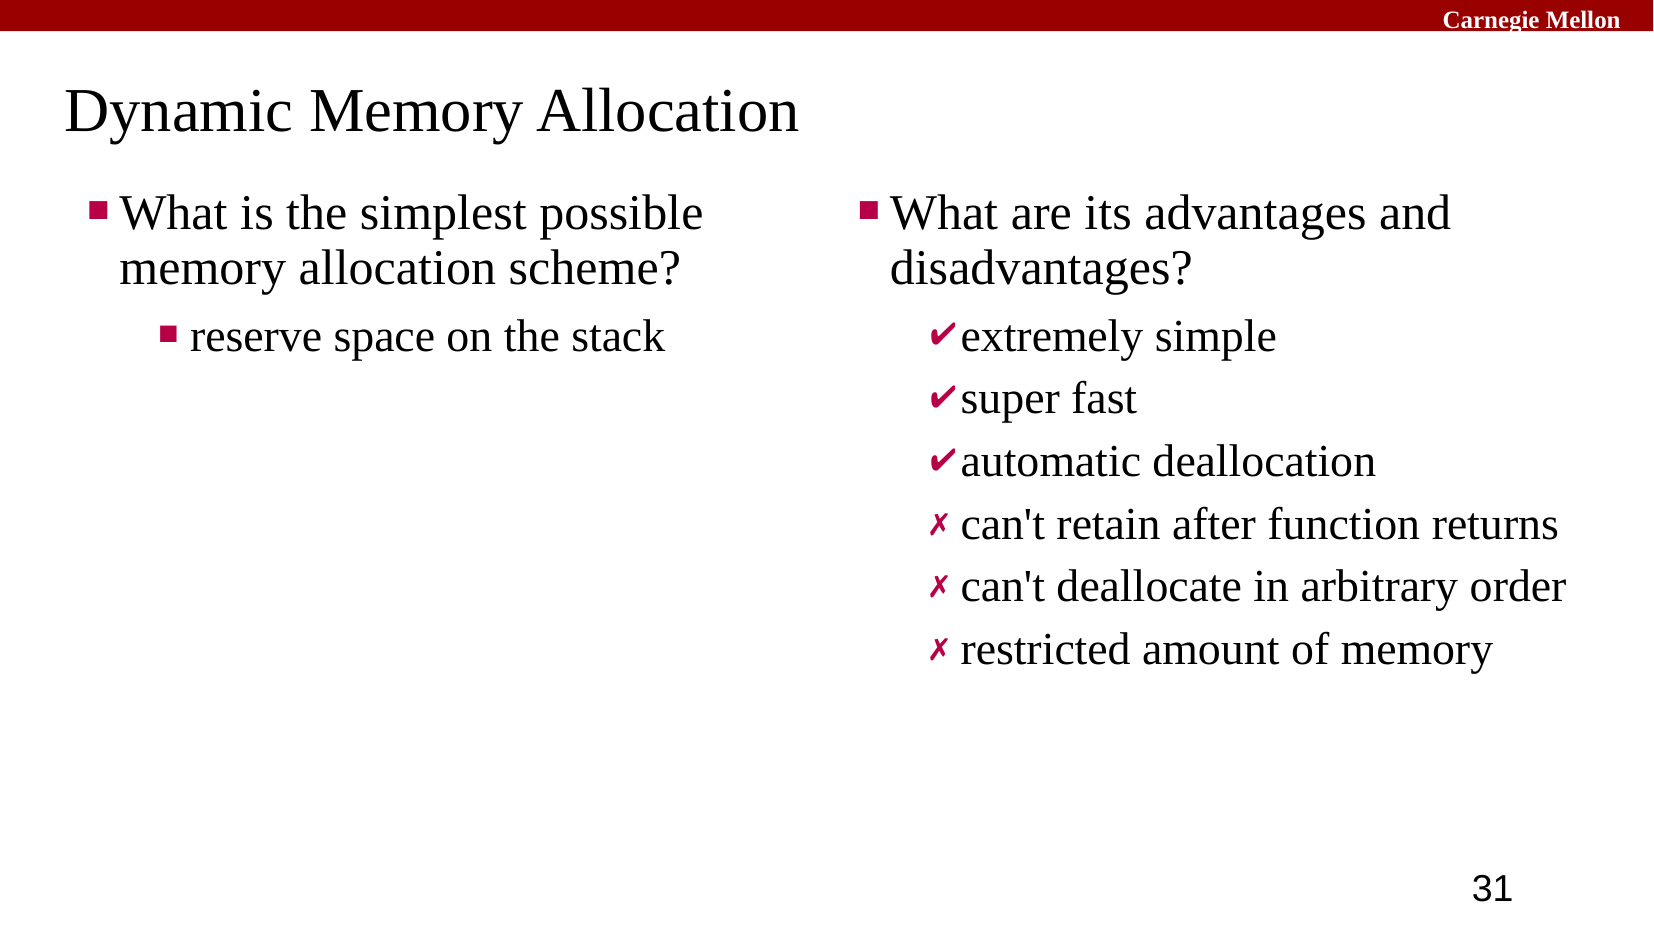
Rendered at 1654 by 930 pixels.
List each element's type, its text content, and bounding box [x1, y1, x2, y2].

list What are its advantages and disadvantages? extremely simple super fast automatic deallocation can't retain after function returns can't deallocate in arbitrary order restricted amount of memory [842, 184, 1576, 859]
title Dynamic Memory Allocation [64, 58, 1576, 163]
list What is the simplest possible memory allocation scheme? reserve space on the stack [71, 184, 806, 859]
